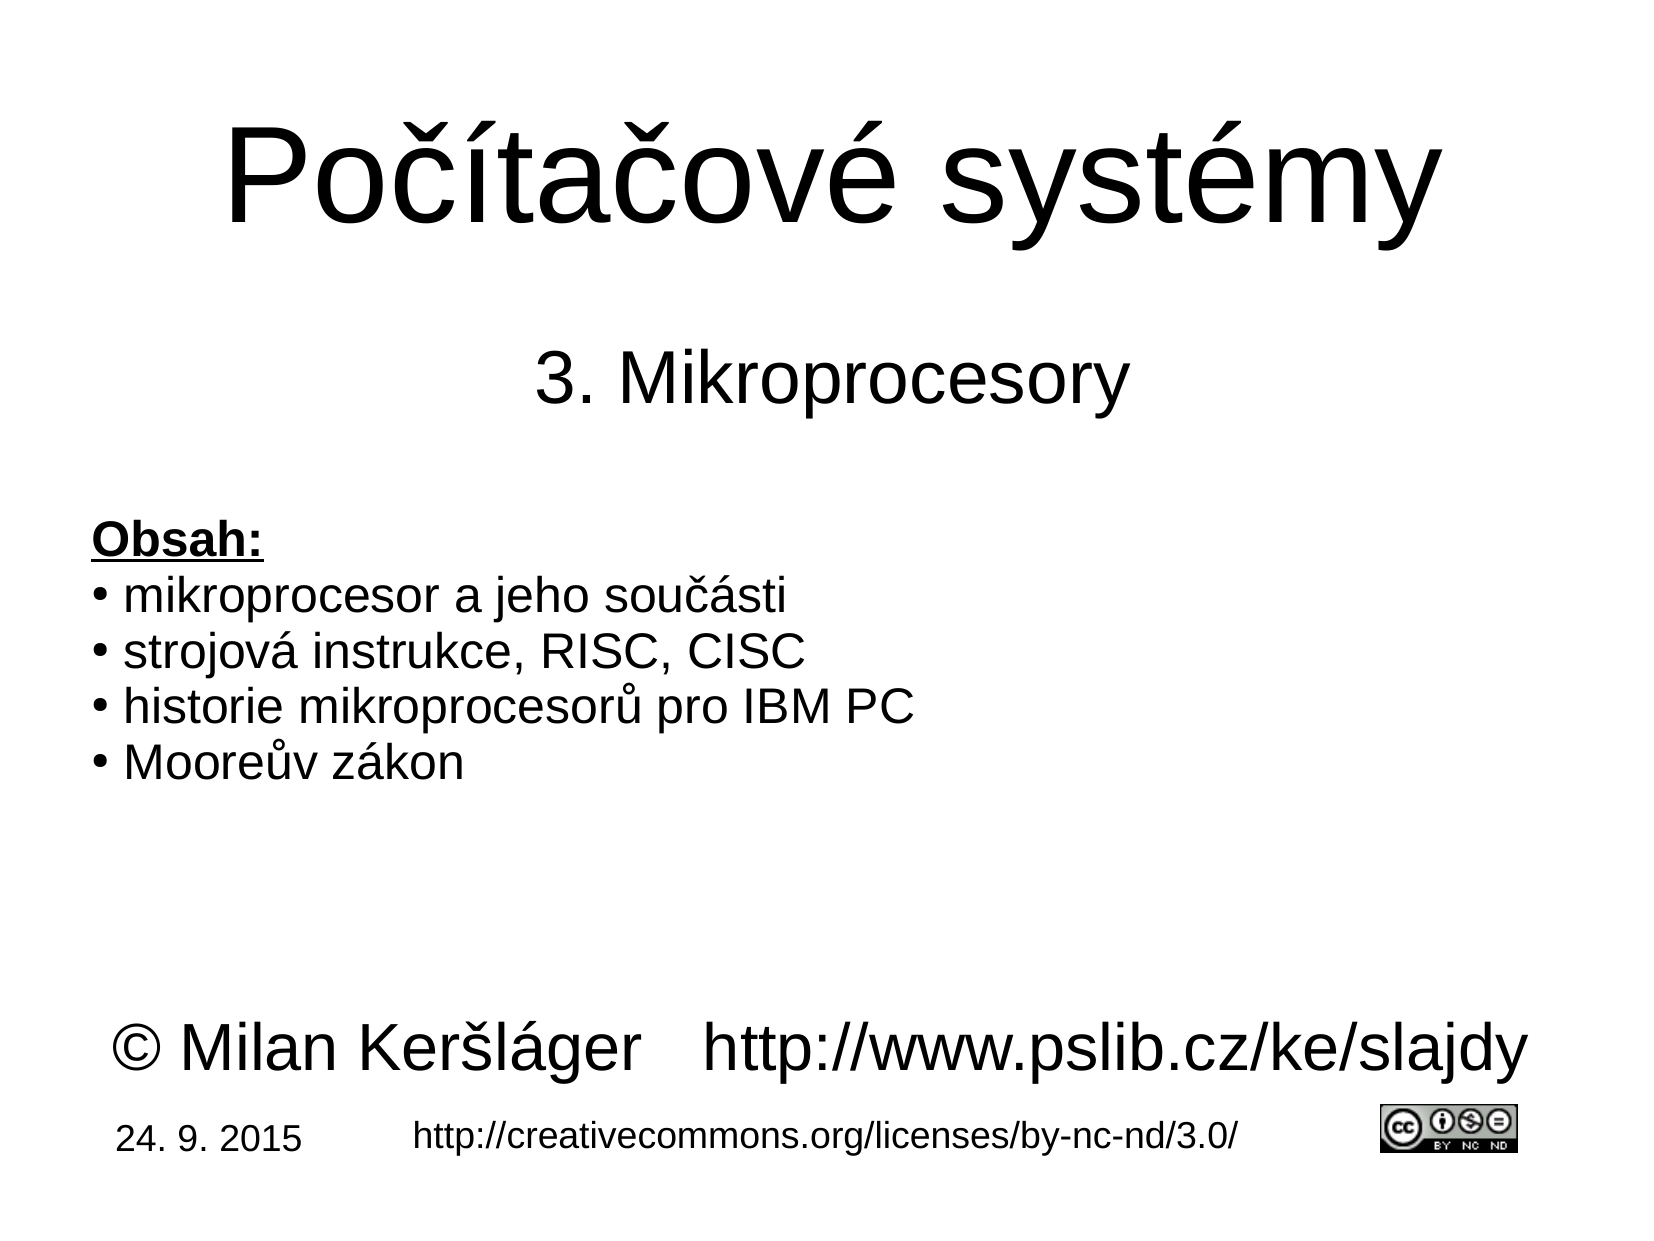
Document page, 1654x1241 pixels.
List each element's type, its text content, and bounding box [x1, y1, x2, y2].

text_box 24. 9. 2015 [100, 1110, 355, 1168]
picture [1380, 1104, 1518, 1153]
list © Milan Keršláger http://www.pslib.cz/ke/slajdy [76, 1009, 1565, 1087]
text_box http://creativecommons.org/licenses/by-nc-nd/3.0/ [339, 1107, 1313, 1165]
text_box Obsah: mikroprocesor a jeho součásti strojová instrukce, RISC, CISC historie mikroprocesorů pro IBM PC Mooreův zákon [76, 503, 1583, 799]
title Počítačové systémy 3. Mikroprocesory [88, 56, 1577, 461]
